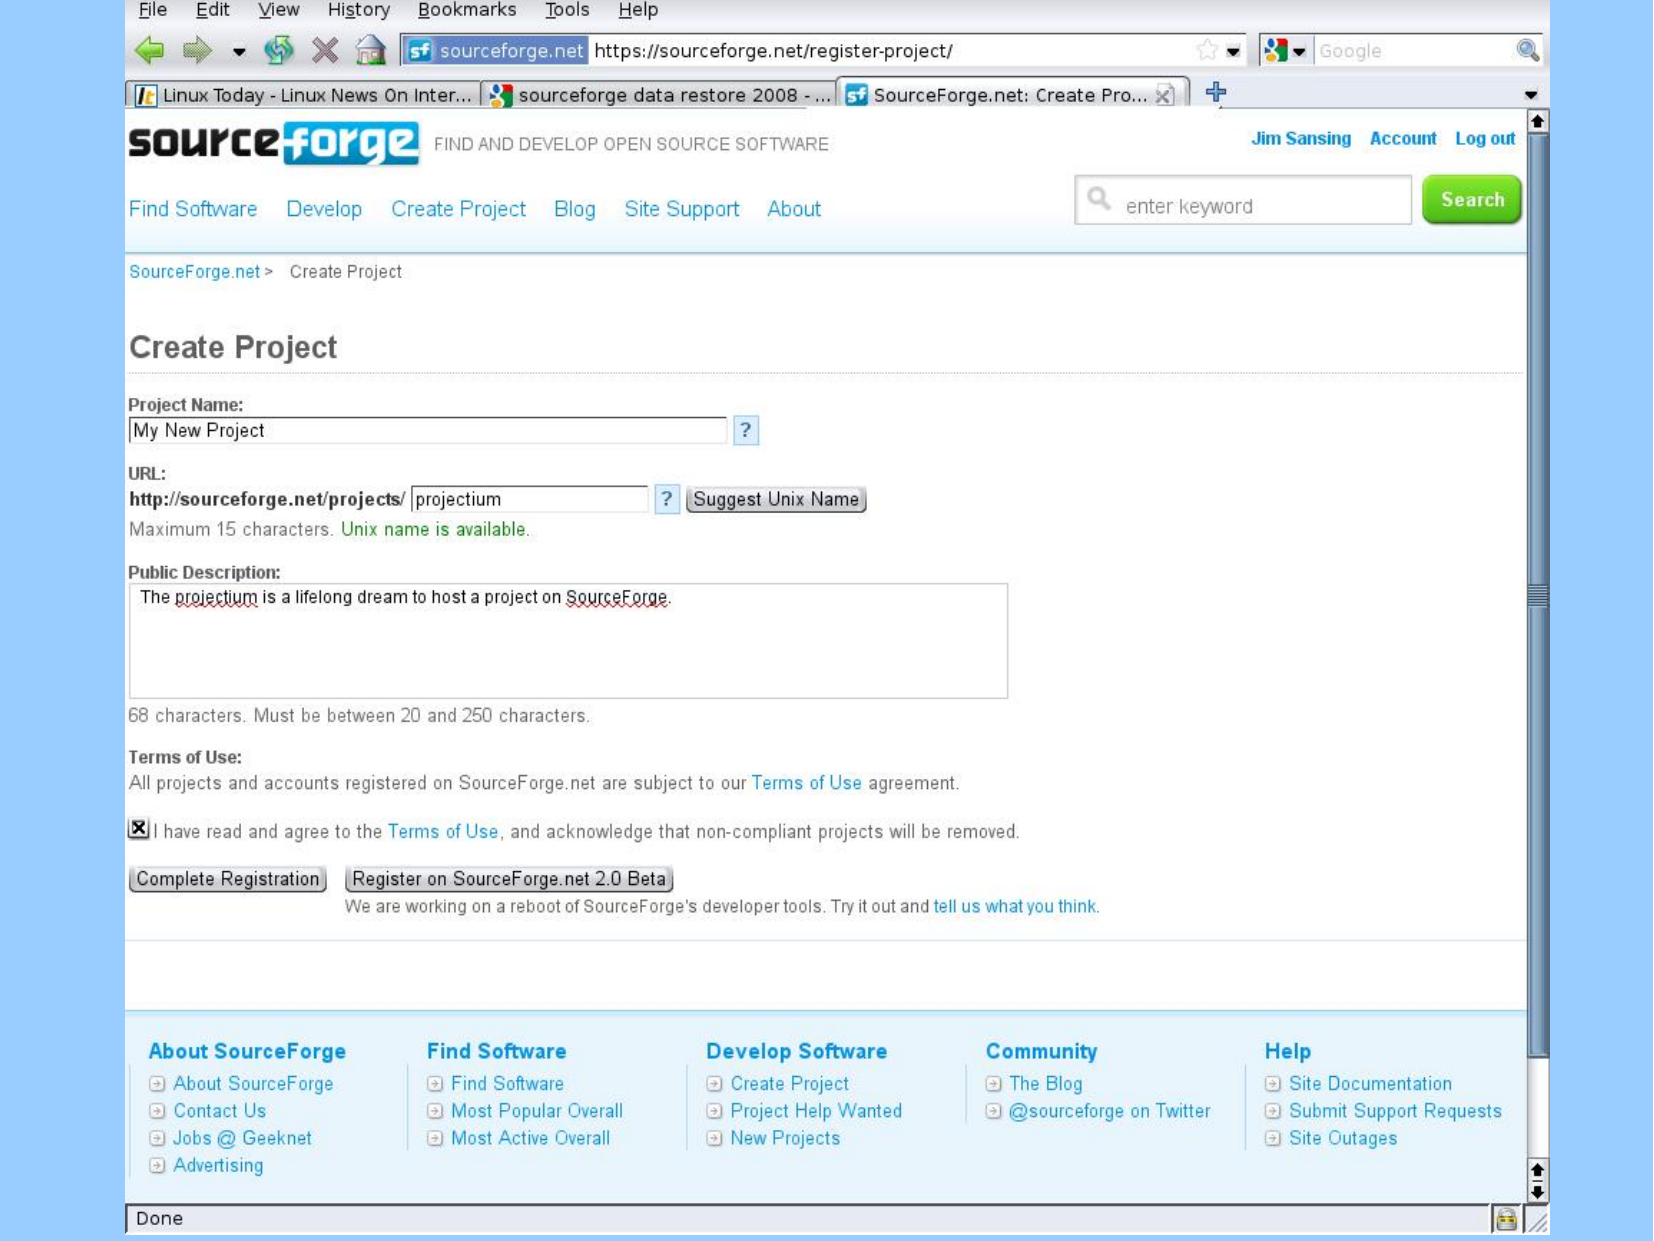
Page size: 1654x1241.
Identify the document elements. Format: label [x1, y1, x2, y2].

picture [125, 0, 1550, 1235]
